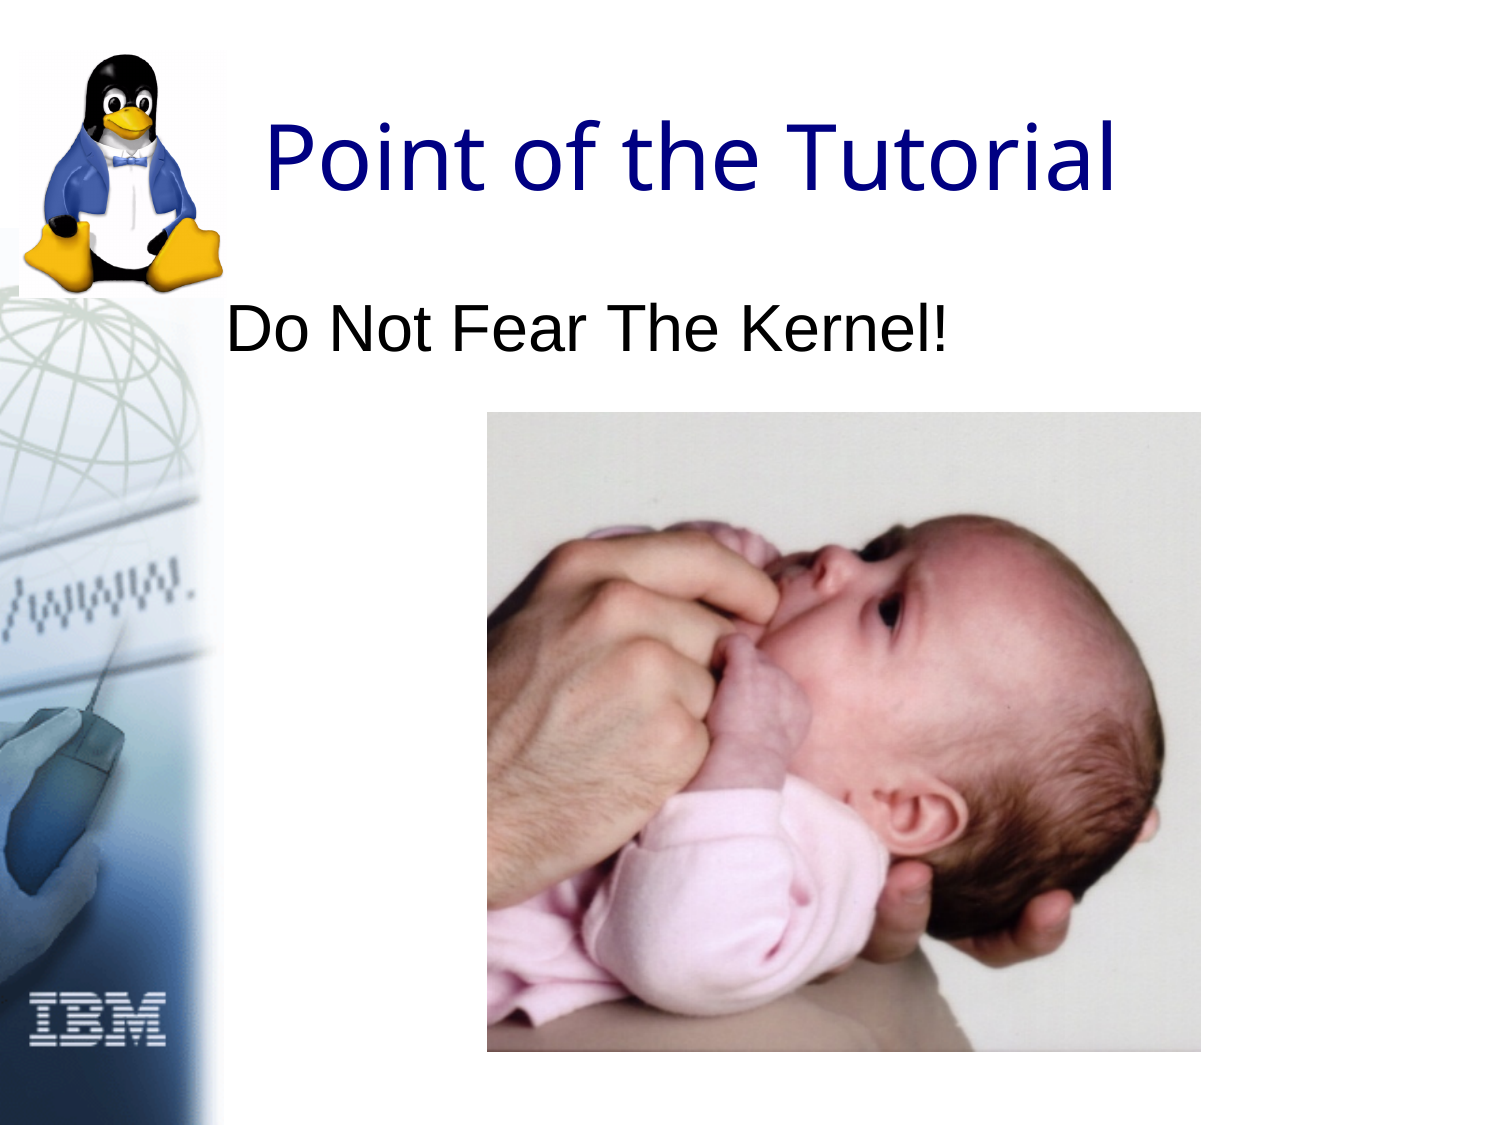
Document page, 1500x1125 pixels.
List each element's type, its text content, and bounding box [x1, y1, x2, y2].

title Point of the Tutorial [262, 37, 1413, 273]
list Do Not Fear The Kernel! [225, 299, 1463, 991]
picture [487, 412, 1201, 1052]
